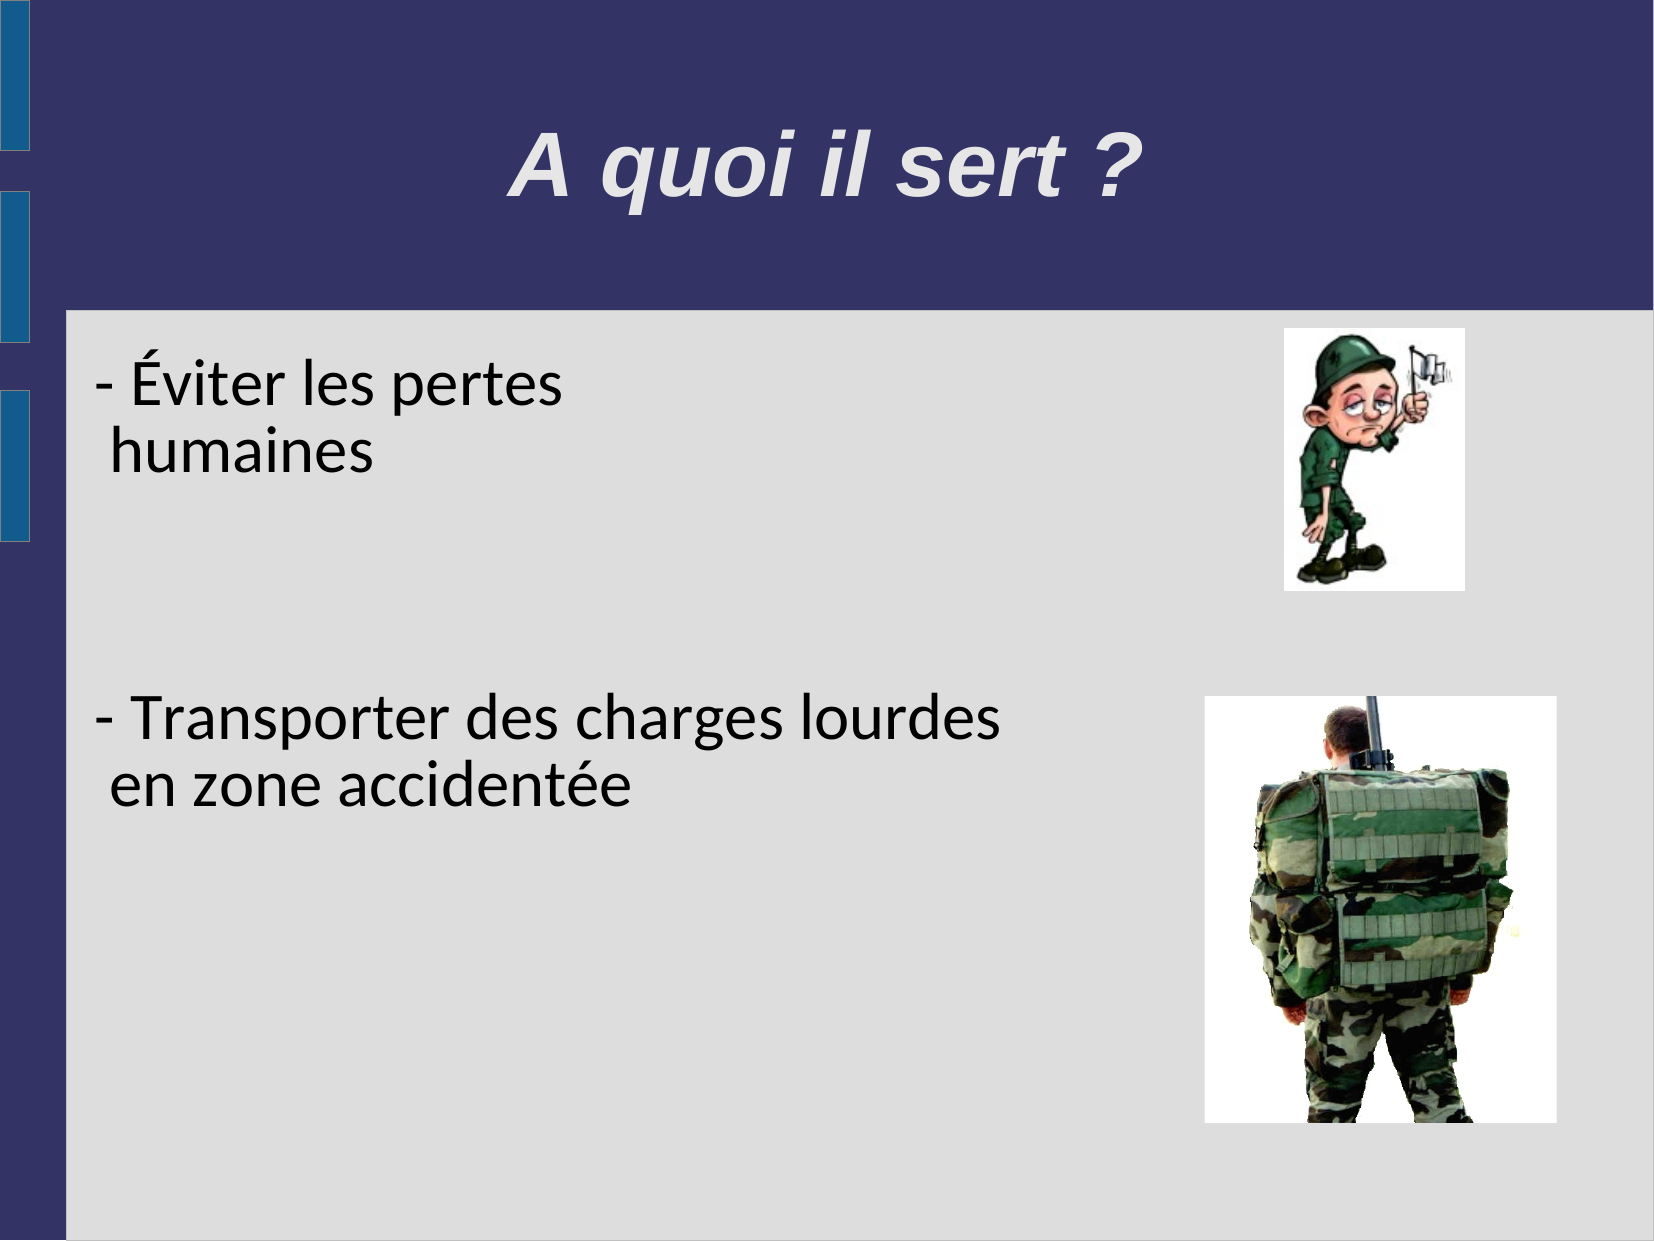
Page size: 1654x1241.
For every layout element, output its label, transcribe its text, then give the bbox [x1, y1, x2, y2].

picture [1284, 328, 1465, 591]
picture [1204, 696, 1557, 1123]
subtitle - Éviter les pertes humaines - Transporter des charges lourdes en zone accidentée [94, 355, 1619, 1171]
title A quoi il sert ? [121, 61, 1534, 269]
